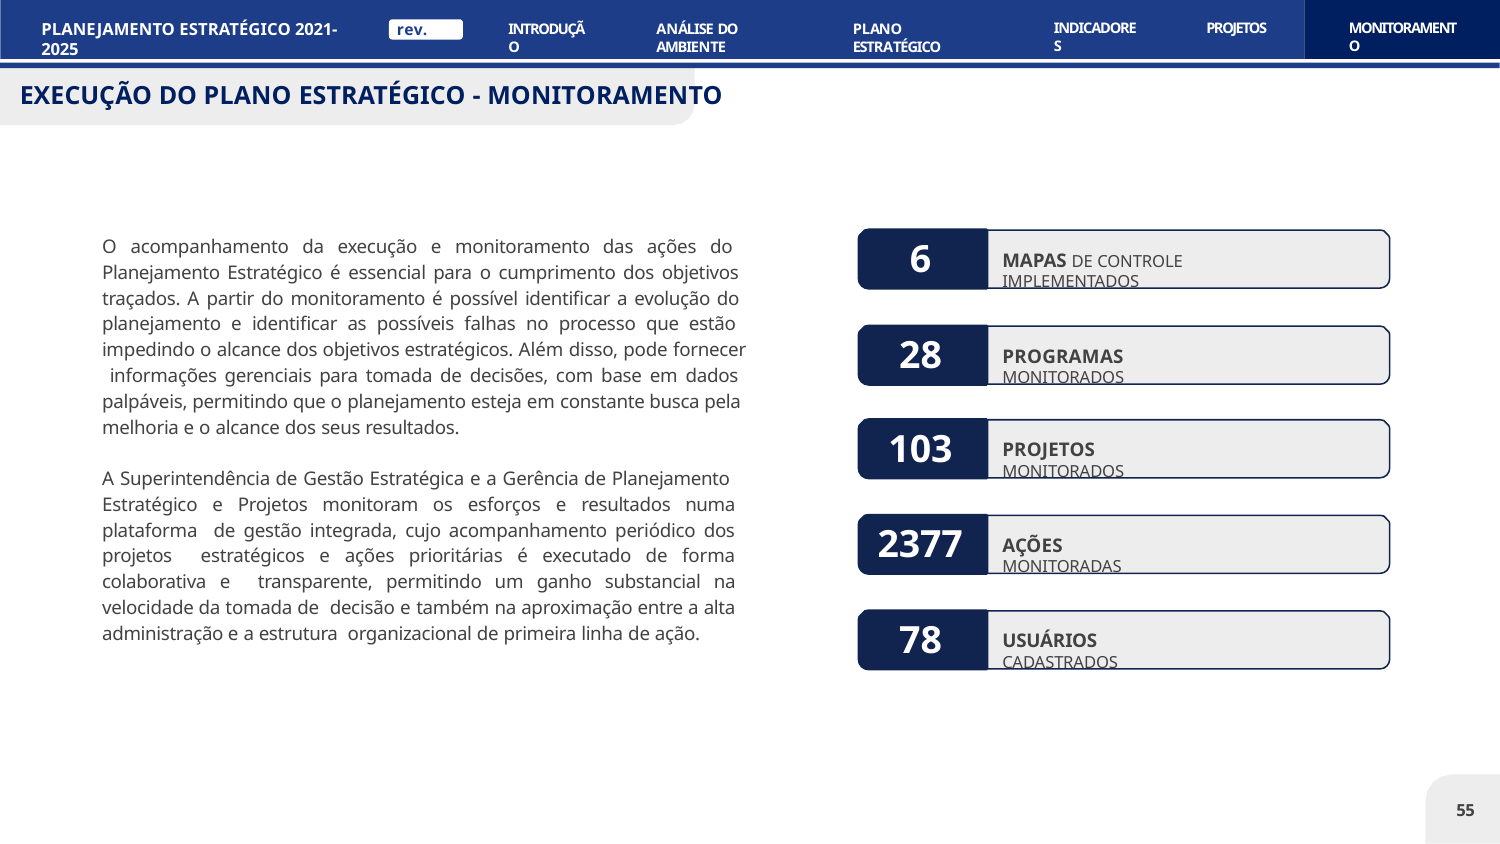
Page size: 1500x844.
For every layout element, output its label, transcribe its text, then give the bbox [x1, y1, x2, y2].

text_box [0, 0, 1500, 59]
text_box [989, 231, 1388, 287]
text_box [1059, 466, 1066, 476]
text_box A Superintendência de Gestão Estratégica e a Gerência de Planejamento Estratégico e Projetos monitoram os esforços e resultados numa plataforma de gestão integrada, cujo acompanhamento periódico dos projetos estratégicos e ações prioritárias é executado de forma colaborativa e transparente, permitindo um ganho substancial na velocidade da tomada de decisão e também na aproximação entre a alta administração e a estrutura organizacional de primeira linha de ação. [99, 461, 747, 647]
text_box [1093, 372, 1100, 382]
text_box [1105, 466, 1112, 476]
text_box O acompanhamento da execução e monitoramento das ações do Planejamento Estratégico é essencial para o cumprimento dos objetivos traçados. A partir do monitoramento é possível identiﬁcar a evolução do planejamento e identiﬁcar as possíveis falhas no processo que estão impedindo o alcance dos objetivos estratégicos. Além disso, pode fornecer informações gerenciais para tomada de decisões, com base em dados palpáveis, permitindo que o planejamento esteja em constante busca pela melhoria e o alcance dos seus resultados. [99, 229, 747, 441]
text_box [1032, 468, 1038, 477]
text_box PLANEJAMENTO ESTRATÉGICO 2021-2025 [39, 16, 374, 41]
text_box [989, 517, 1388, 572]
text_box PROJETOS [1204, 16, 1272, 39]
text_box [989, 327, 1388, 383]
text_box [1059, 561, 1066, 571]
text_box [1425, 774, 1500, 844]
text_box [1020, 372, 1027, 382]
text_box MONITORAMENTO [1346, 16, 1459, 39]
text_box [1120, 276, 1127, 286]
text_box [1032, 374, 1038, 383]
text_box [989, 612, 1388, 668]
text_box [861, 328, 985, 382]
text_box 103 [886, 422, 955, 472]
text_box [1020, 466, 1027, 476]
text_box 28 [897, 328, 945, 379]
text_box [1077, 278, 1083, 287]
text_box [861, 613, 985, 667]
text_box USUÁRIOS CADASTRADOS [1000, 627, 1221, 654]
text_box AÇÕES MONITORADAS [1000, 531, 1185, 559]
text_box [1026, 657, 1033, 667]
text_box 2377 [875, 518, 966, 568]
text_box MAPAS DE CONTROLE IMPLEMENTADOS [1000, 246, 1322, 273]
text_box [1059, 372, 1066, 382]
text_box [0, 62, 1500, 126]
text_box [1105, 372, 1112, 382]
text_box PROGRAMAS MONITORADOS [1000, 342, 1241, 370]
text_box INTRODUÇÃO [506, 17, 589, 40]
text_box [861, 422, 985, 476]
text_box [989, 421, 1388, 477]
text_box [861, 232, 985, 286]
text_box PLANO ESTRATÉGICO [850, 17, 982, 40]
text_box [1108, 276, 1115, 286]
text_box [1032, 563, 1038, 572]
text_box rev. 2022 [394, 17, 457, 41]
text_box 6 [907, 232, 934, 282]
text_box [1093, 466, 1100, 476]
text_box INDICADORES [1051, 16, 1137, 39]
text_box PROJETOS MONITORADOS [1000, 436, 1220, 463]
text_box [1093, 561, 1100, 571]
text_box [861, 517, 985, 571]
text_box [1020, 561, 1027, 571]
text_box [1099, 657, 1106, 667]
text_box 55 [1450, 799, 1480, 823]
text_box EXECUÇÃO DO PLANO ESTRATÉGICO - MONITORAMENTO [17, 77, 754, 110]
text_box 78 [897, 613, 945, 663]
text_box ANÁLISE DO AMBIENTE [654, 17, 796, 40]
text_box [1087, 657, 1094, 667]
